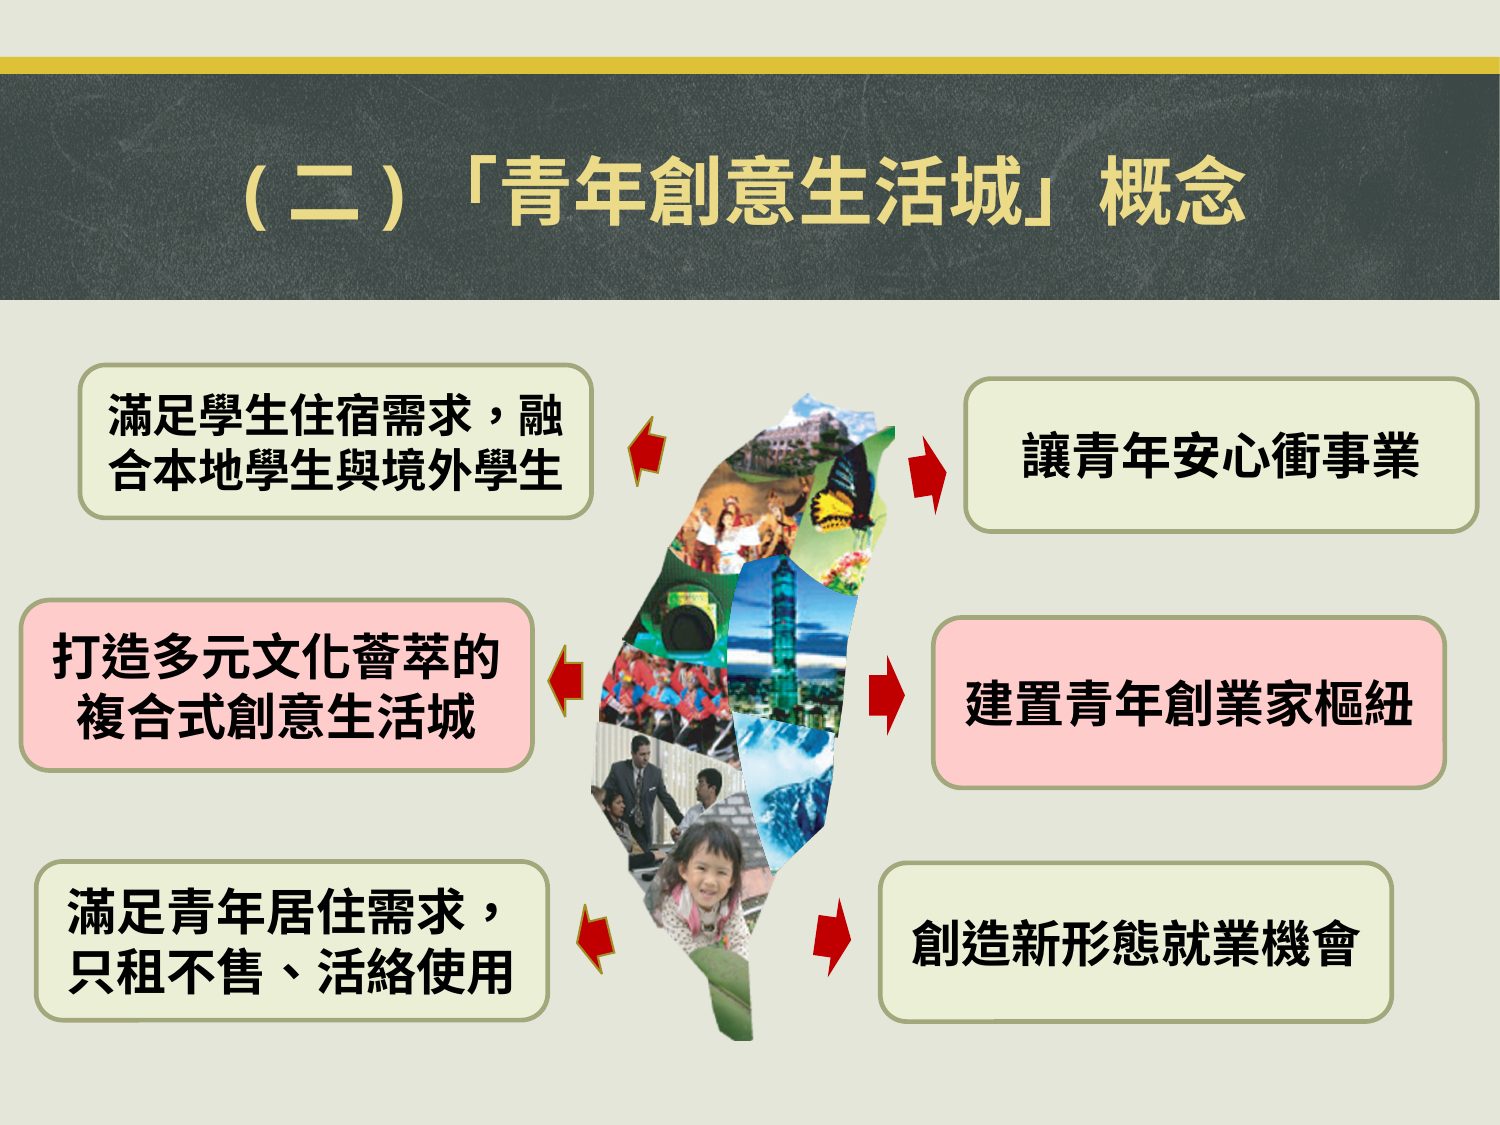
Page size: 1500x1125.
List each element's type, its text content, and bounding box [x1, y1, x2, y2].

text_box [548, 645, 583, 717]
text_box 滿足學生住宿需求，融合本地學生與境外學生 [79, 364, 592, 518]
text_box 讓青年安心衝事業 [965, 378, 1478, 532]
text_box 打造多元文化薈萃的複合式創意生活城 [20, 600, 533, 771]
text_box 創造新形態就業機會 [880, 862, 1392, 1022]
text_box [577, 904, 615, 974]
text_box [908, 435, 947, 516]
picture [591, 393, 895, 1041]
text_box 滿足青年居住需求，只租不售、活絡使用 [36, 861, 548, 1021]
text_box [869, 654, 905, 736]
text_box [812, 897, 852, 978]
picture [0, 74, 1500, 300]
text_box 建置青年創業家樞紐 [933, 617, 1445, 788]
title (二)「青年創意生活城」概念 [0, 77, 1497, 302]
text_box [628, 416, 666, 487]
